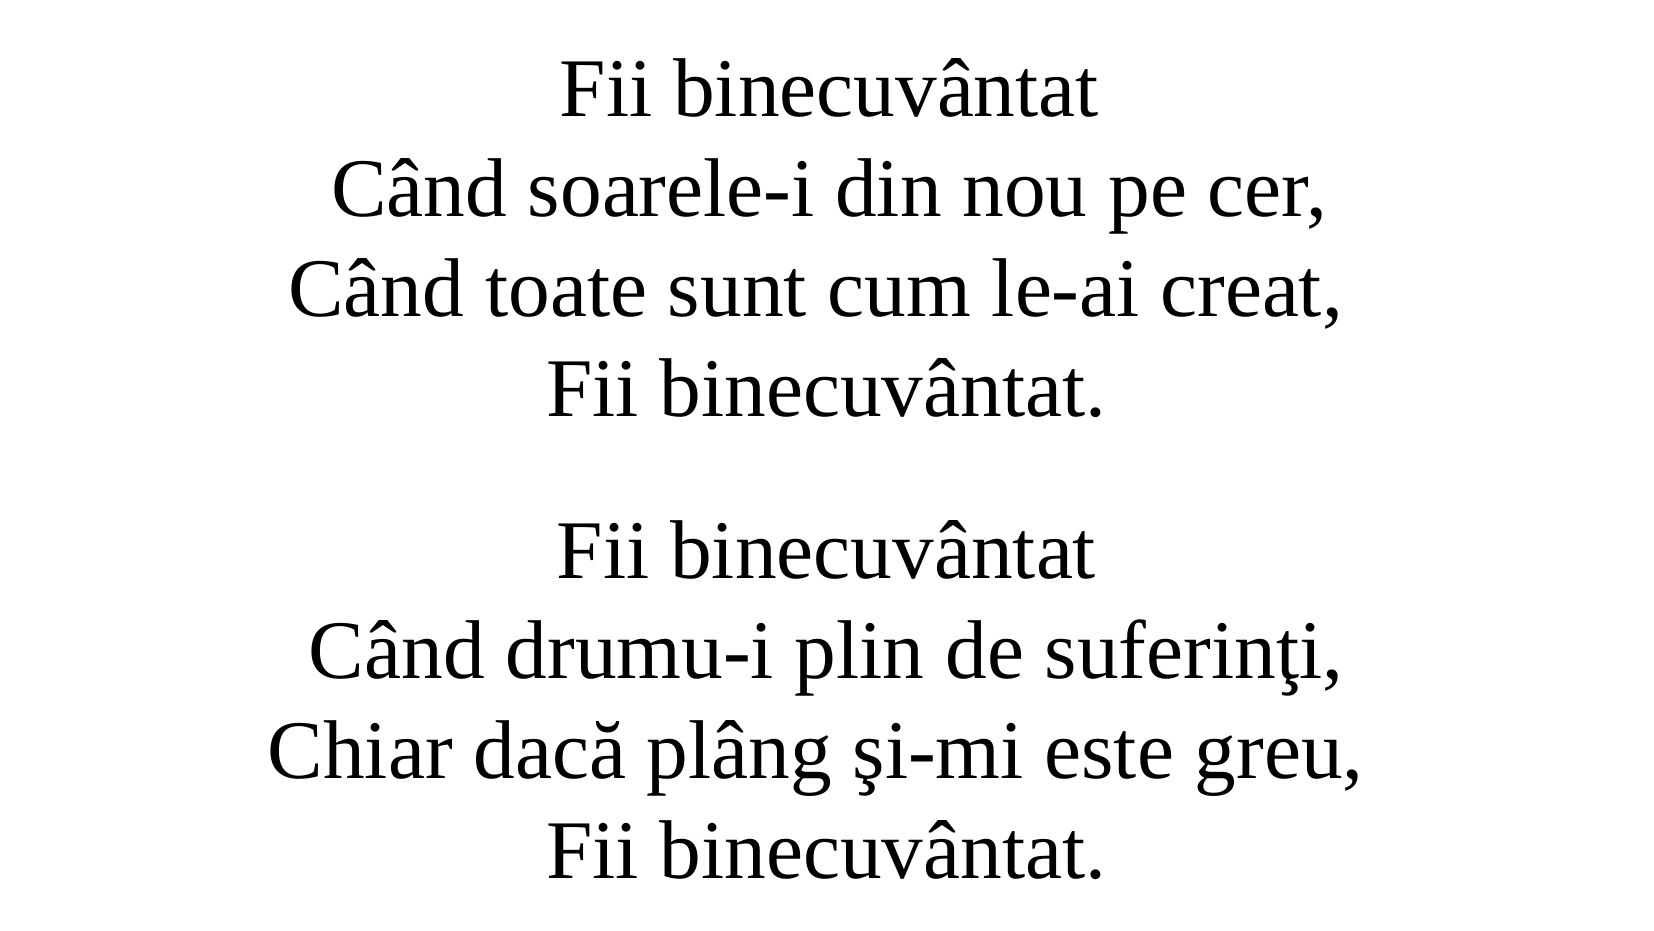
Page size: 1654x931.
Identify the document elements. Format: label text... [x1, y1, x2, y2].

subtitle Fii binecuvântat Când soarele-i din nou pe cer, Când toate sunt cum le-ai creat, Fii binecuvântat. Fii binecuvântat Când drumu-i plin de suferinţi, Chiar dacă plâng şi-mi este greu, Fii binecuvântat. [0, 25, 1654, 856]
